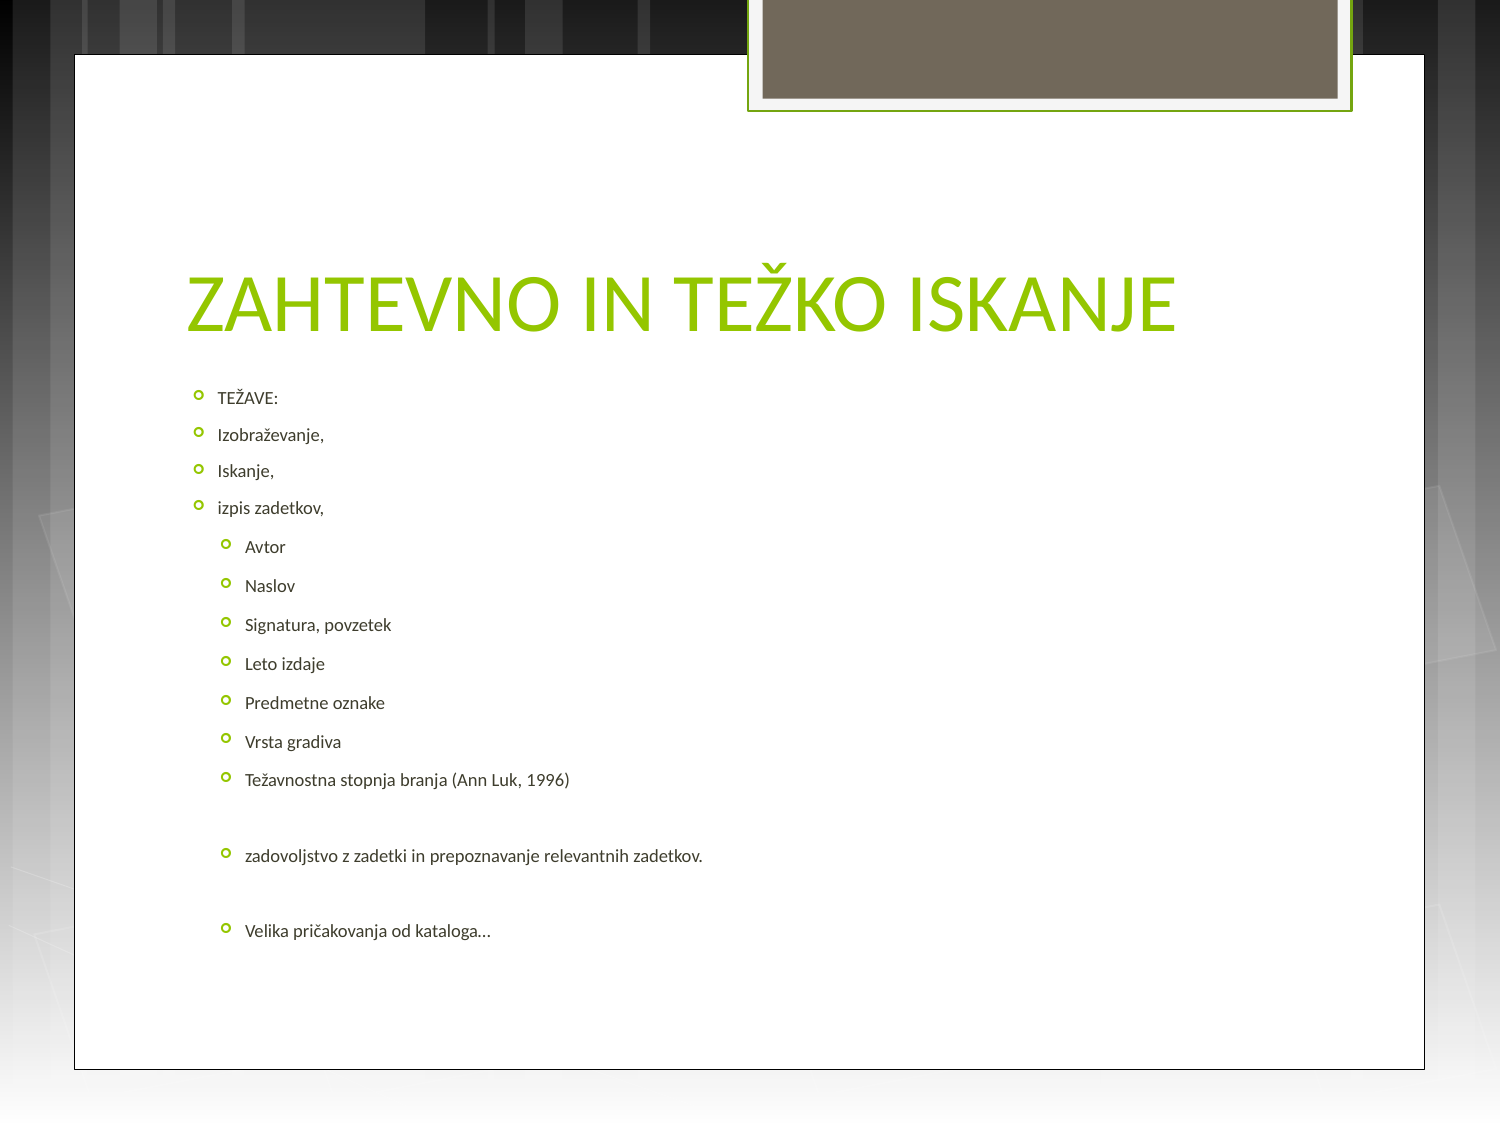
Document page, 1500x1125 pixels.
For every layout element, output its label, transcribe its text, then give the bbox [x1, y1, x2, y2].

title ZAHTEVNO IN TEŽKO ISKANJE [171, 168, 1324, 357]
list TEŽAVE: Izobraževanje, Iskanje, izpis zadetkov, Avtor Naslov Signatura, povzetek Leto izdaje Predmetne oznake Vrsta gradiva Težavnostna stopnja branja (Ann Luk, 1996) zadovoljstvo z zadetki in prepoznavanje relevantnih zadetkov. Velika pričakovanja od kataloga… [171, 381, 1283, 957]
